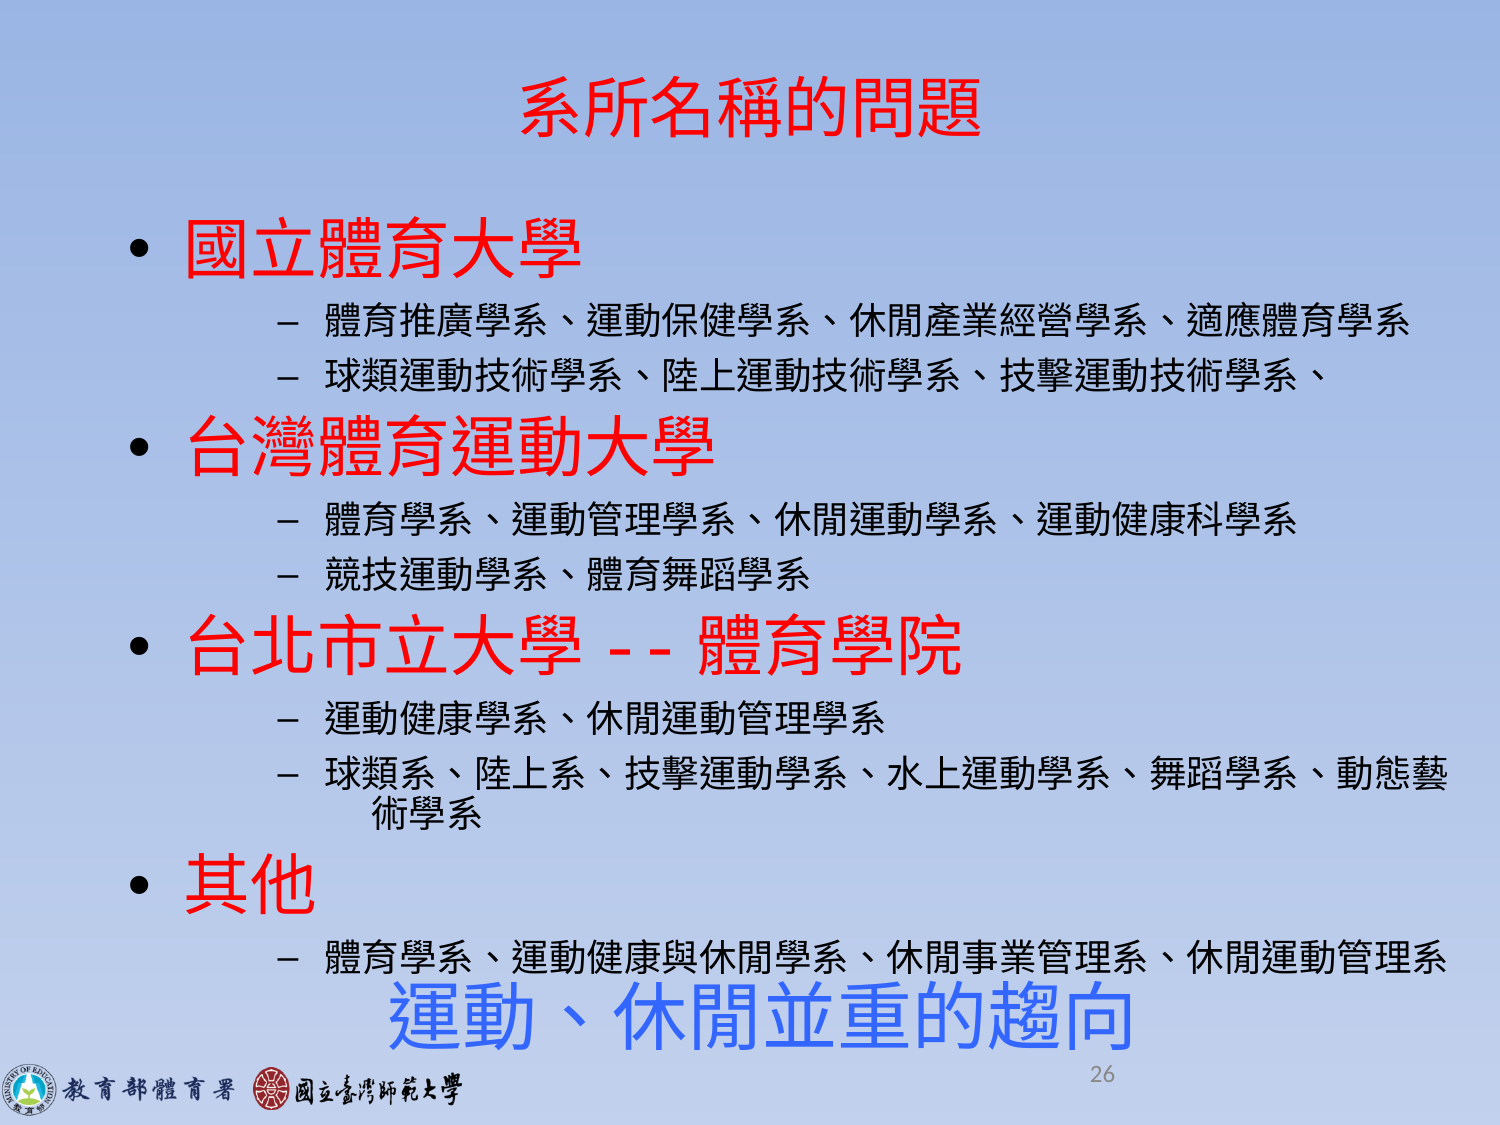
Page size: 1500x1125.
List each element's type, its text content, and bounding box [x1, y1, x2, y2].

list 國立體育大學 體育推廣學系、運動保健學系、休閒產業經營學系、適應體育學系 球類運動技術學系、陸上運動技術學系、技擊運動技術學系、 台灣體育運動大學 體育學系、運動管理學系、休閒運動學系、運動健康科學系 競技運動學系、體育舞蹈學系 台北市立大學--體育學院 運動健康學系、休閒運動管理學系 球類系、陸上系、技擊運動學系、水上運動學系、舞蹈學系、動態藝術學系 其他 體育學系、運動健康與休閒學系、休閒事業管理系、休閒運動管理系 [112, 208, 1465, 1000]
text_box [1074, 1042, 1426, 1103]
text_box 運動、休閒並重的趨向 [350, 962, 1176, 1068]
title 系所名稱的問題 [112, 46, 1388, 165]
